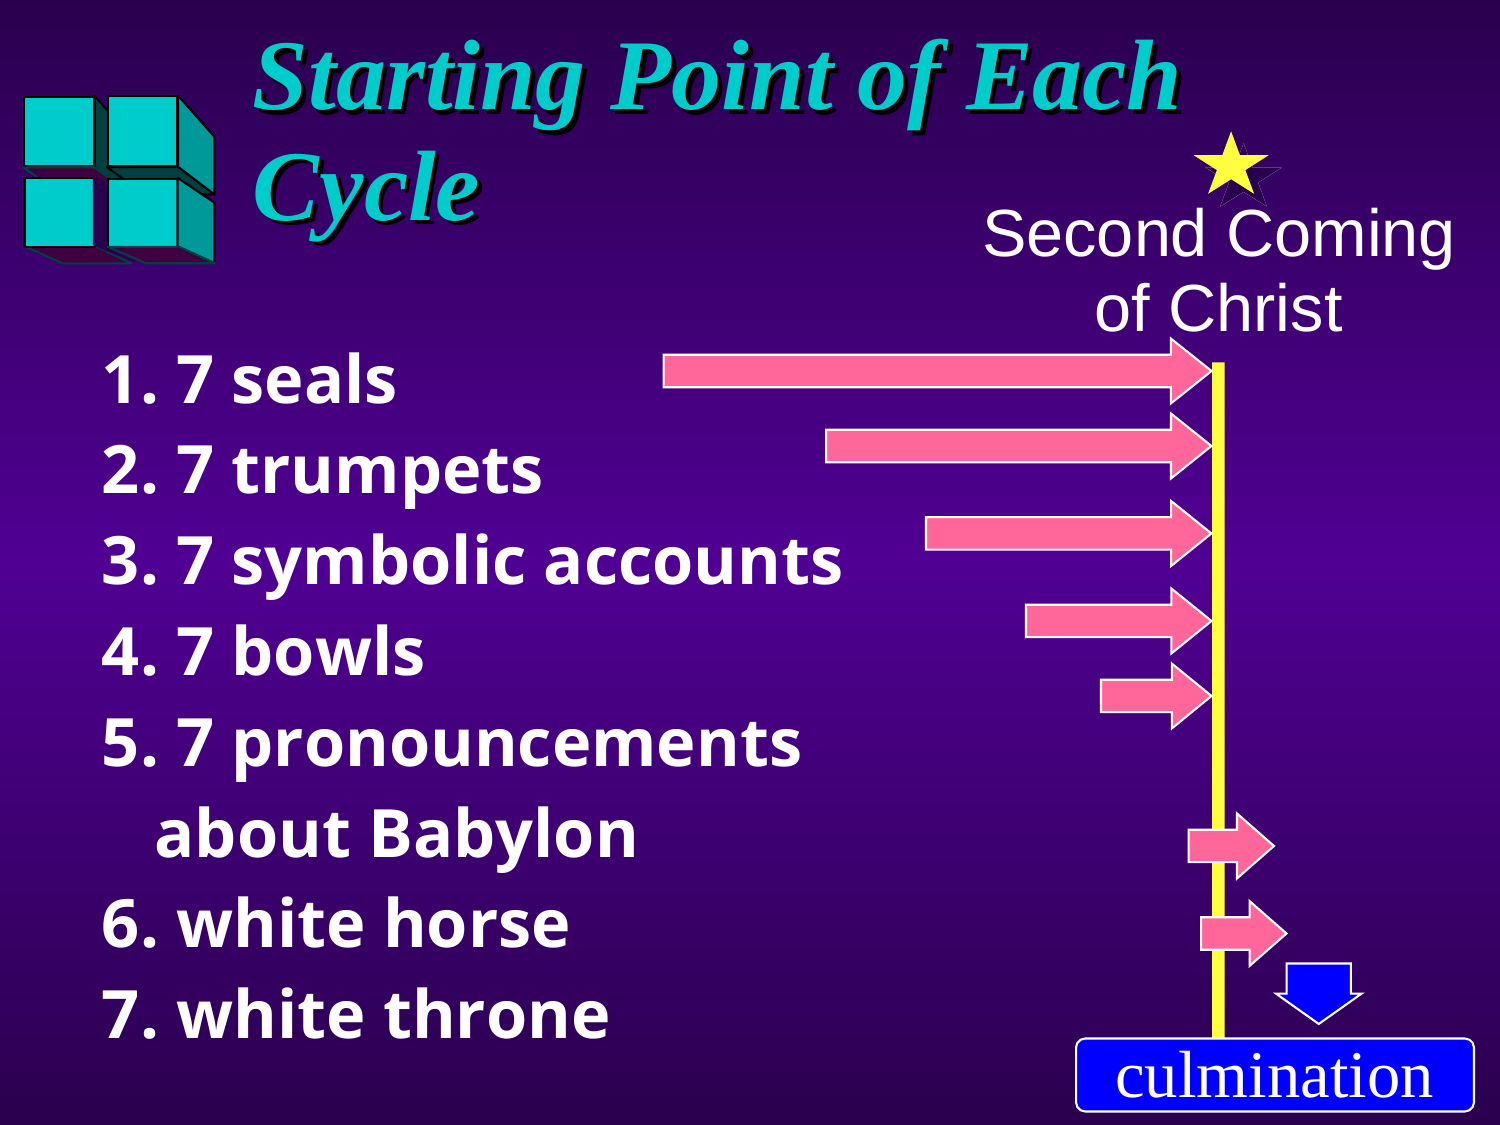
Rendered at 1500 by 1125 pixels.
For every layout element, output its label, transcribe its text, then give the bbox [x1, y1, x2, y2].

text_box [663, 338, 1287, 1038]
list 1. 7 seals 2. 7 trumpets 3. 7 symbolic accounts 4. 7 bowls 5. 7 pronouncements about Babylon 6. white horse 7. white throne [87, 324, 963, 1076]
text_box culmination [1076, 1038, 1475, 1112]
text_box [1193, 131, 1269, 194]
title Starting Point of Each Cycle [237, 12, 1450, 250]
text_box Second Coming of Christ [967, 189, 1471, 353]
text_box [1276, 963, 1362, 1024]
